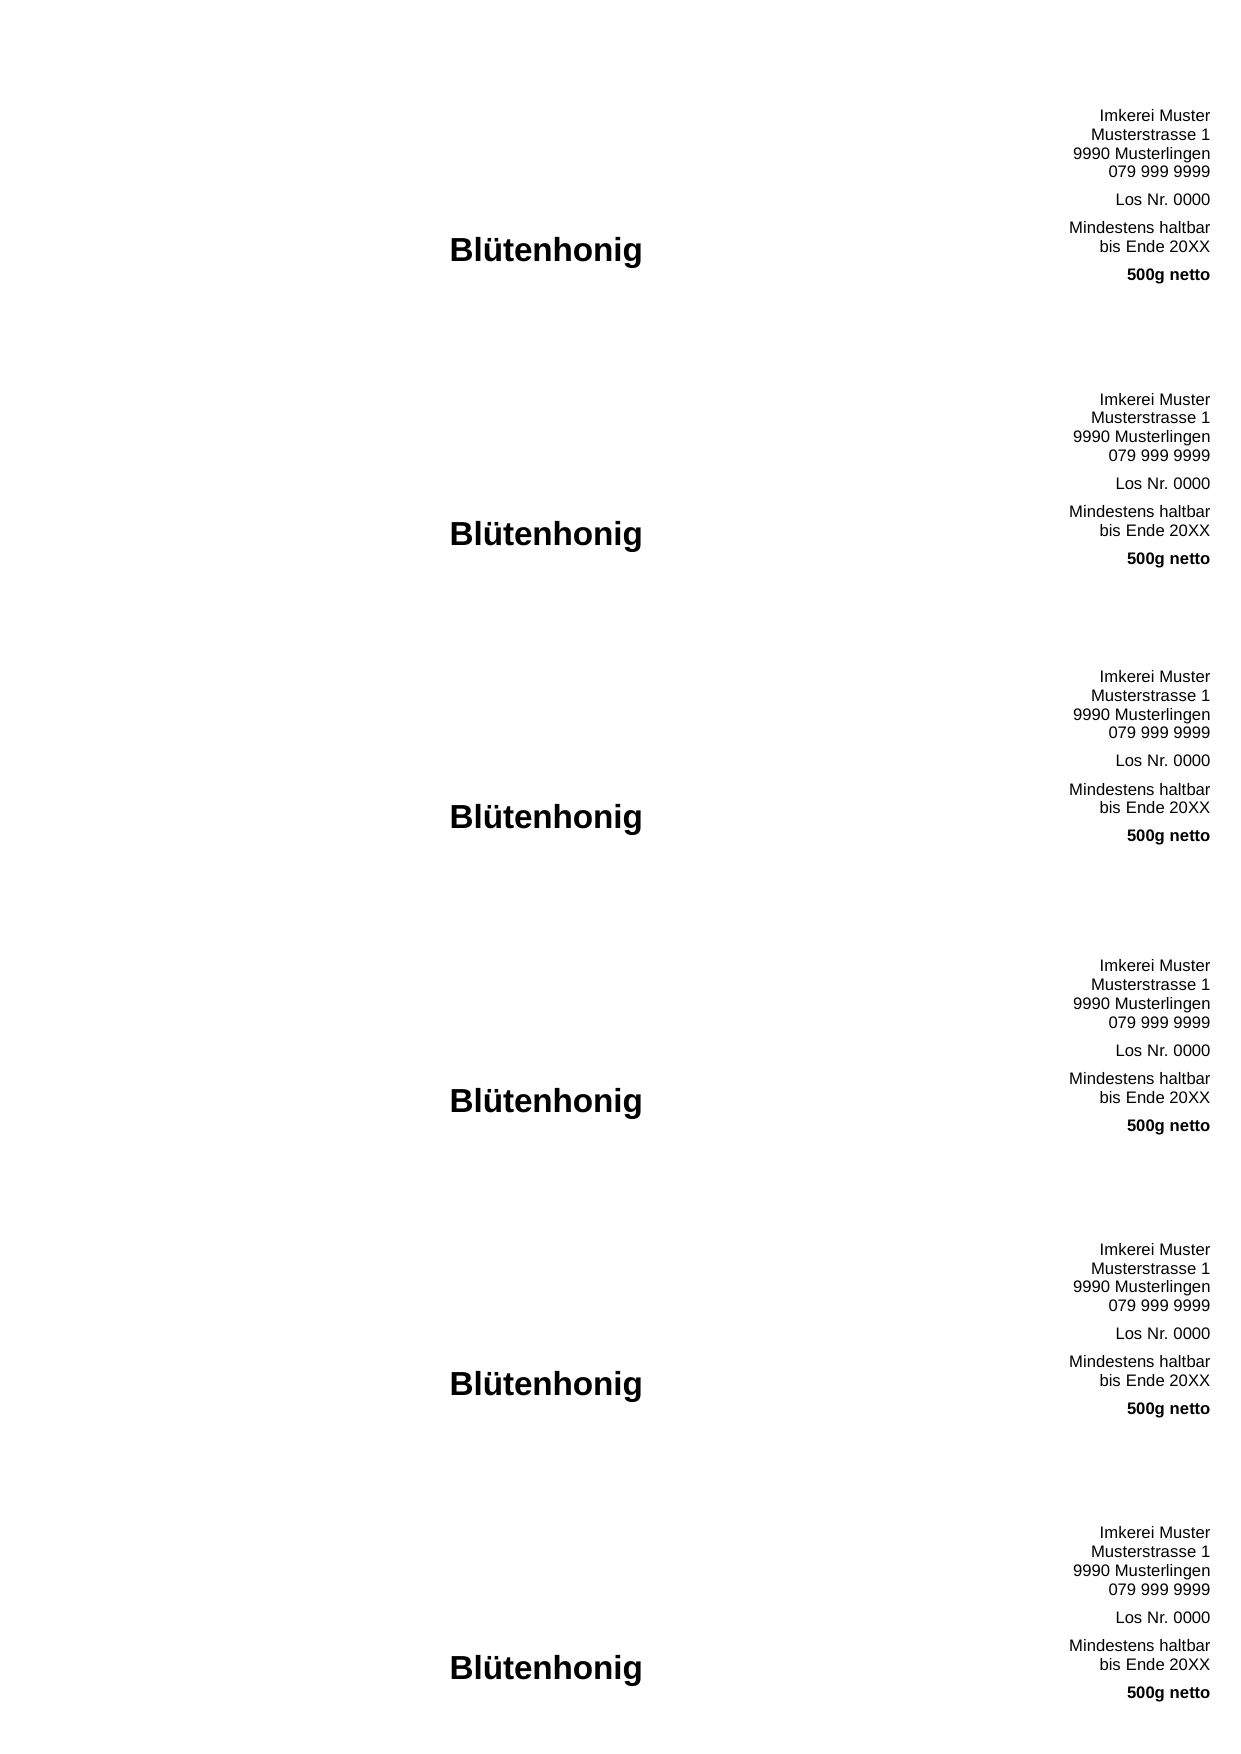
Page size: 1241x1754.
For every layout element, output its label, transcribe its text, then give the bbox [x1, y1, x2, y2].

text_box Imkerei Muster Musterstrasse 1 9990 Musterlingen 079 999 9999 Los Nr. 0000 Mindestens haltbar bis Ende 20XX 500g netto [1033, 1240, 1211, 1418]
text_box Imkerei Muster Musterstrasse 1 9990 Musterlingen 079 999 9999 Los Nr. 0000 Mindestens haltbar bis Ende 20XX 500g netto [1033, 956, 1211, 1134]
text_box Blütenhonig [312, 791, 780, 851]
text_box Blütenhonig [312, 224, 780, 284]
text_box Imkerei Muster Musterstrasse 1 9990 Musterlingen 079 999 9999 Los Nr. 0000 Mindestens haltbar bis Ende 20XX 500g netto [1033, 1523, 1211, 1701]
text_box Imkerei Muster Musterstrasse 1 9990 Musterlingen 079 999 9999 Los Nr. 0000 Mindestens haltbar bis Ende 20XX 500g netto [1033, 106, 1211, 284]
text_box Blütenhonig [312, 1074, 780, 1134]
text_box Imkerei Muster Musterstrasse 1 9990 Musterlingen 079 999 9999 Los Nr. 0000 Mindestens haltbar bis Ende 20XX 500g netto [1033, 667, 1211, 845]
text_box Blütenhonig [312, 1358, 780, 1418]
text_box Imkerei Muster Musterstrasse 1 9990 Musterlingen 079 999 9999 Los Nr. 0000 Mindestens haltbar bis Ende 20XX 500g netto [1033, 389, 1211, 567]
text_box Blütenhonig [312, 507, 780, 567]
text_box Blütenhonig [312, 1641, 780, 1701]
